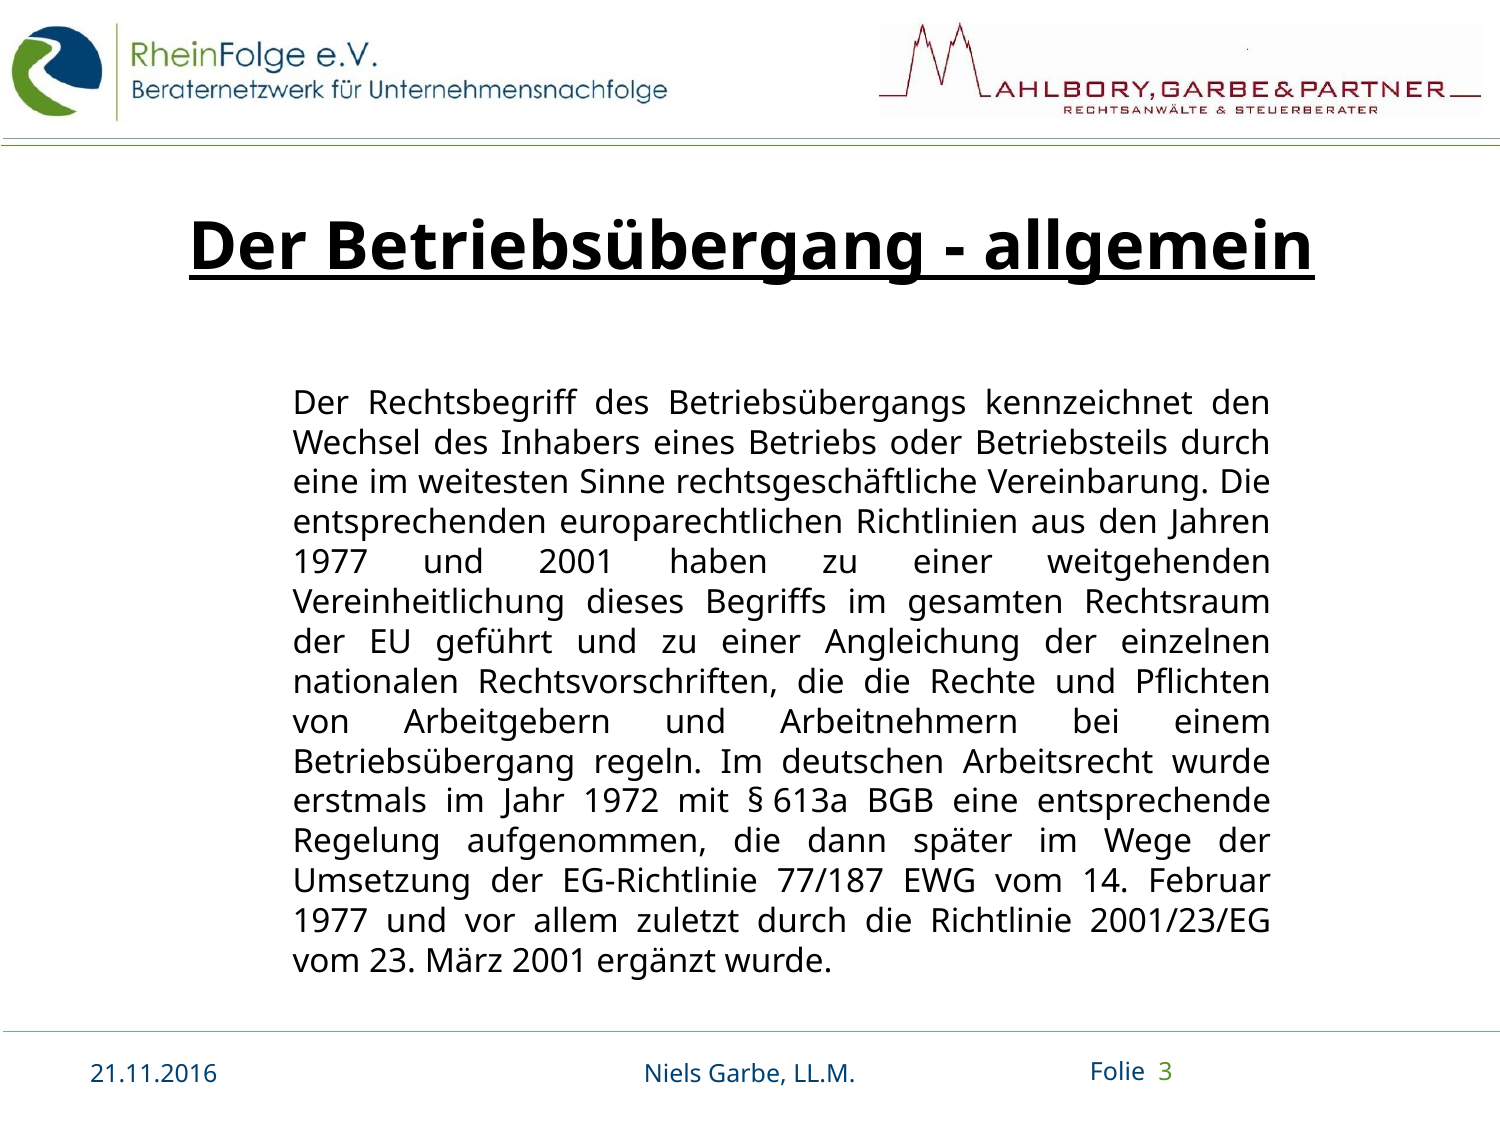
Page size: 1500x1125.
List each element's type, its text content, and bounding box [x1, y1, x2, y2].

text_box Folie ‹Nr.› [1074, 1042, 1426, 1103]
text_box 21.11.2016 [75, 1042, 426, 1103]
list Der Rechtsbegriff des Betriebsübergangs kennzeichnet den Wechsel des Inhabers eines Betriebs oder Betriebsteils durch eine im weitesten Sinne rechtsgeschäftliche Vereinbarung. Die entsprechenden europarechtlichen Richtlinien aus den Jahren 1977 und 2001 haben zu einer weitgehenden Vereinheitlichung dieses Begriffs im gesamten Rechtsraum der EU geführt und zu einer Angleichung der einzelnen nationalen Rechtsvorschriften, die die Rechte und Pflichten von Arbeitgebern und Arbeitnehmern bei einem Betriebsübergang regeln. Im deutschen Arbeitsrecht wurde erstmals im Jahr 1972 mit § 613a BGB eine entsprechende Regelung aufgenommen, die dann später im Wege der Umsetzung der EG-Richtlinie 77/187 EWG vom 14. Februar 1977 und vor allem zuletzt durch die Richtlinie 2001/23/EG vom 23. März 2001 ergänzt wurde. [277, 373, 1288, 1083]
title Der Betriebsübergang - allgemein [76, 149, 1427, 337]
text_box Niels Garbe, LL.M. [512, 1042, 988, 1103]
